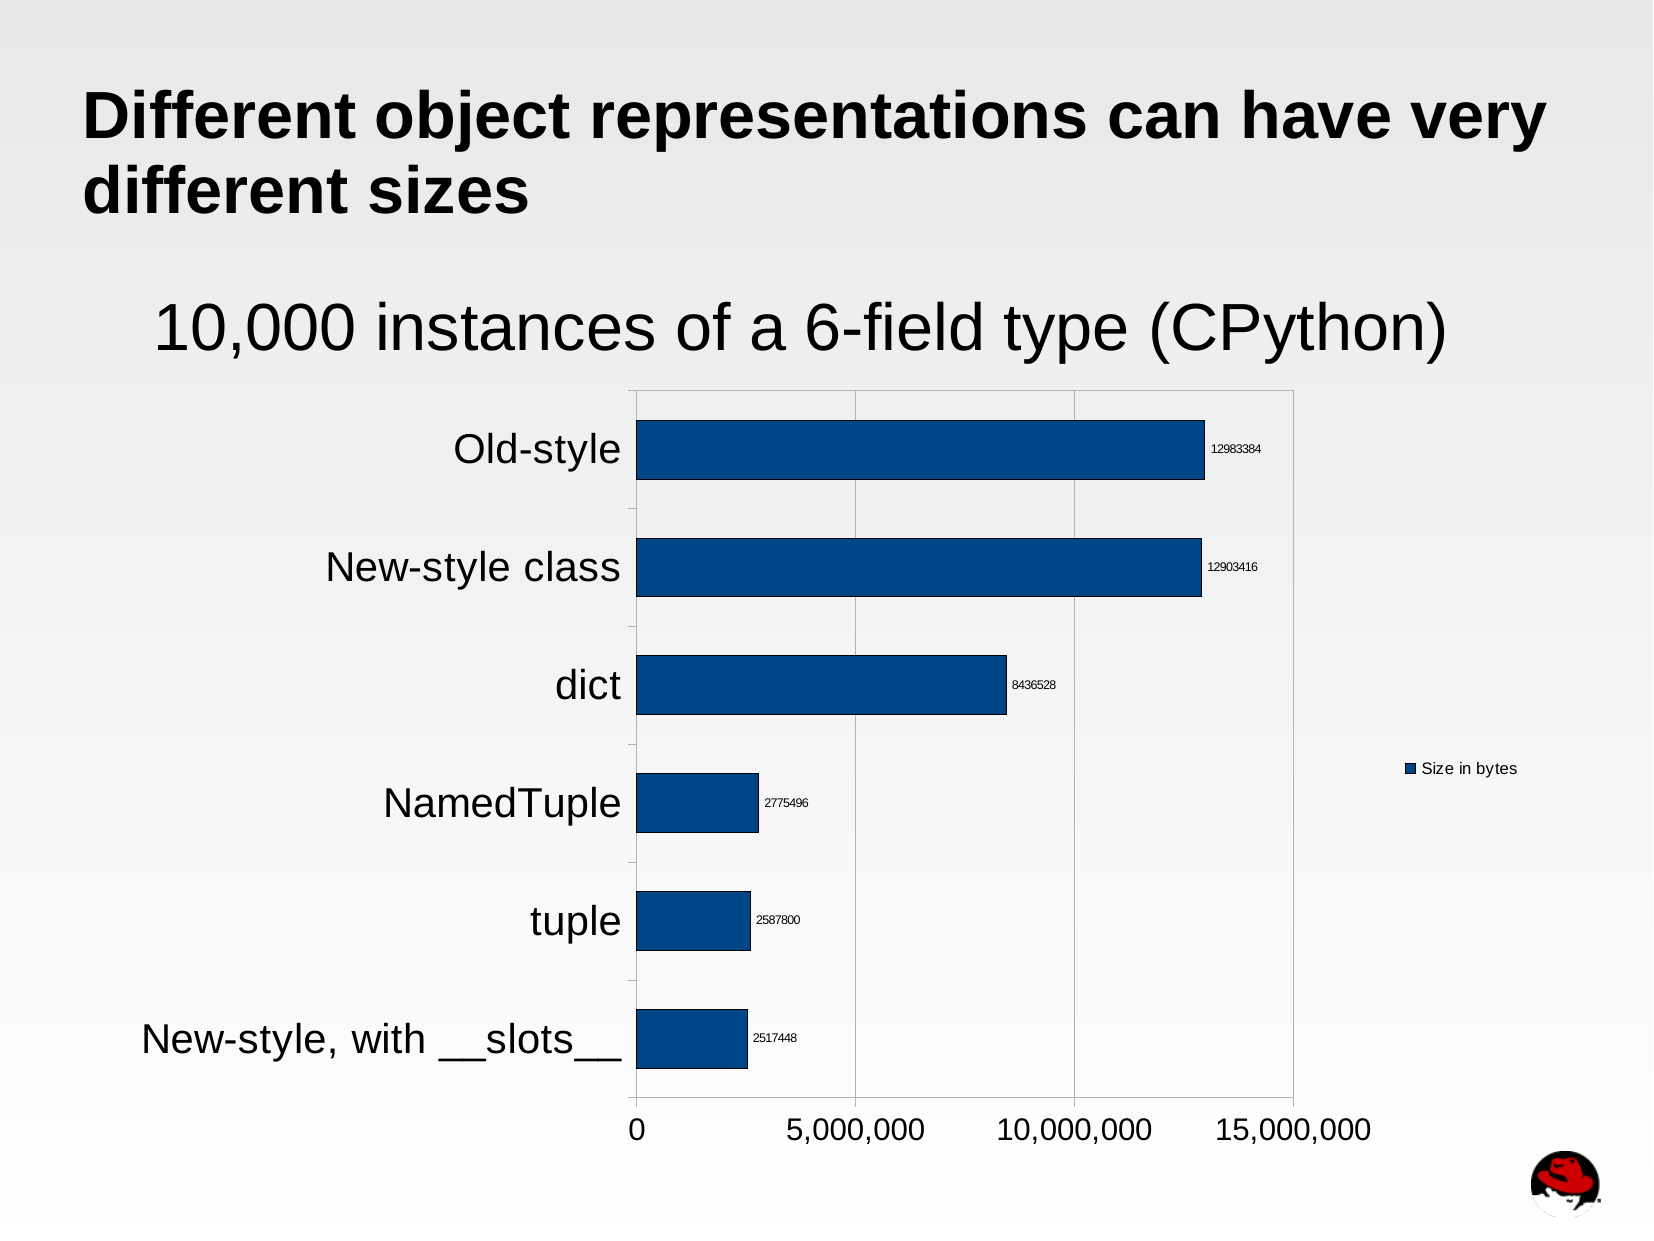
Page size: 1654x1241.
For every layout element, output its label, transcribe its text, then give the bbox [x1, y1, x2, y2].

title Different object representations can have very different sizes [82, 49, 1571, 257]
list 10,000 instances of a 6-field type (CPython) [82, 290, 1571, 1095]
picture [0, 0, 1654, 1241]
chart [112, 375, 1537, 1163]
